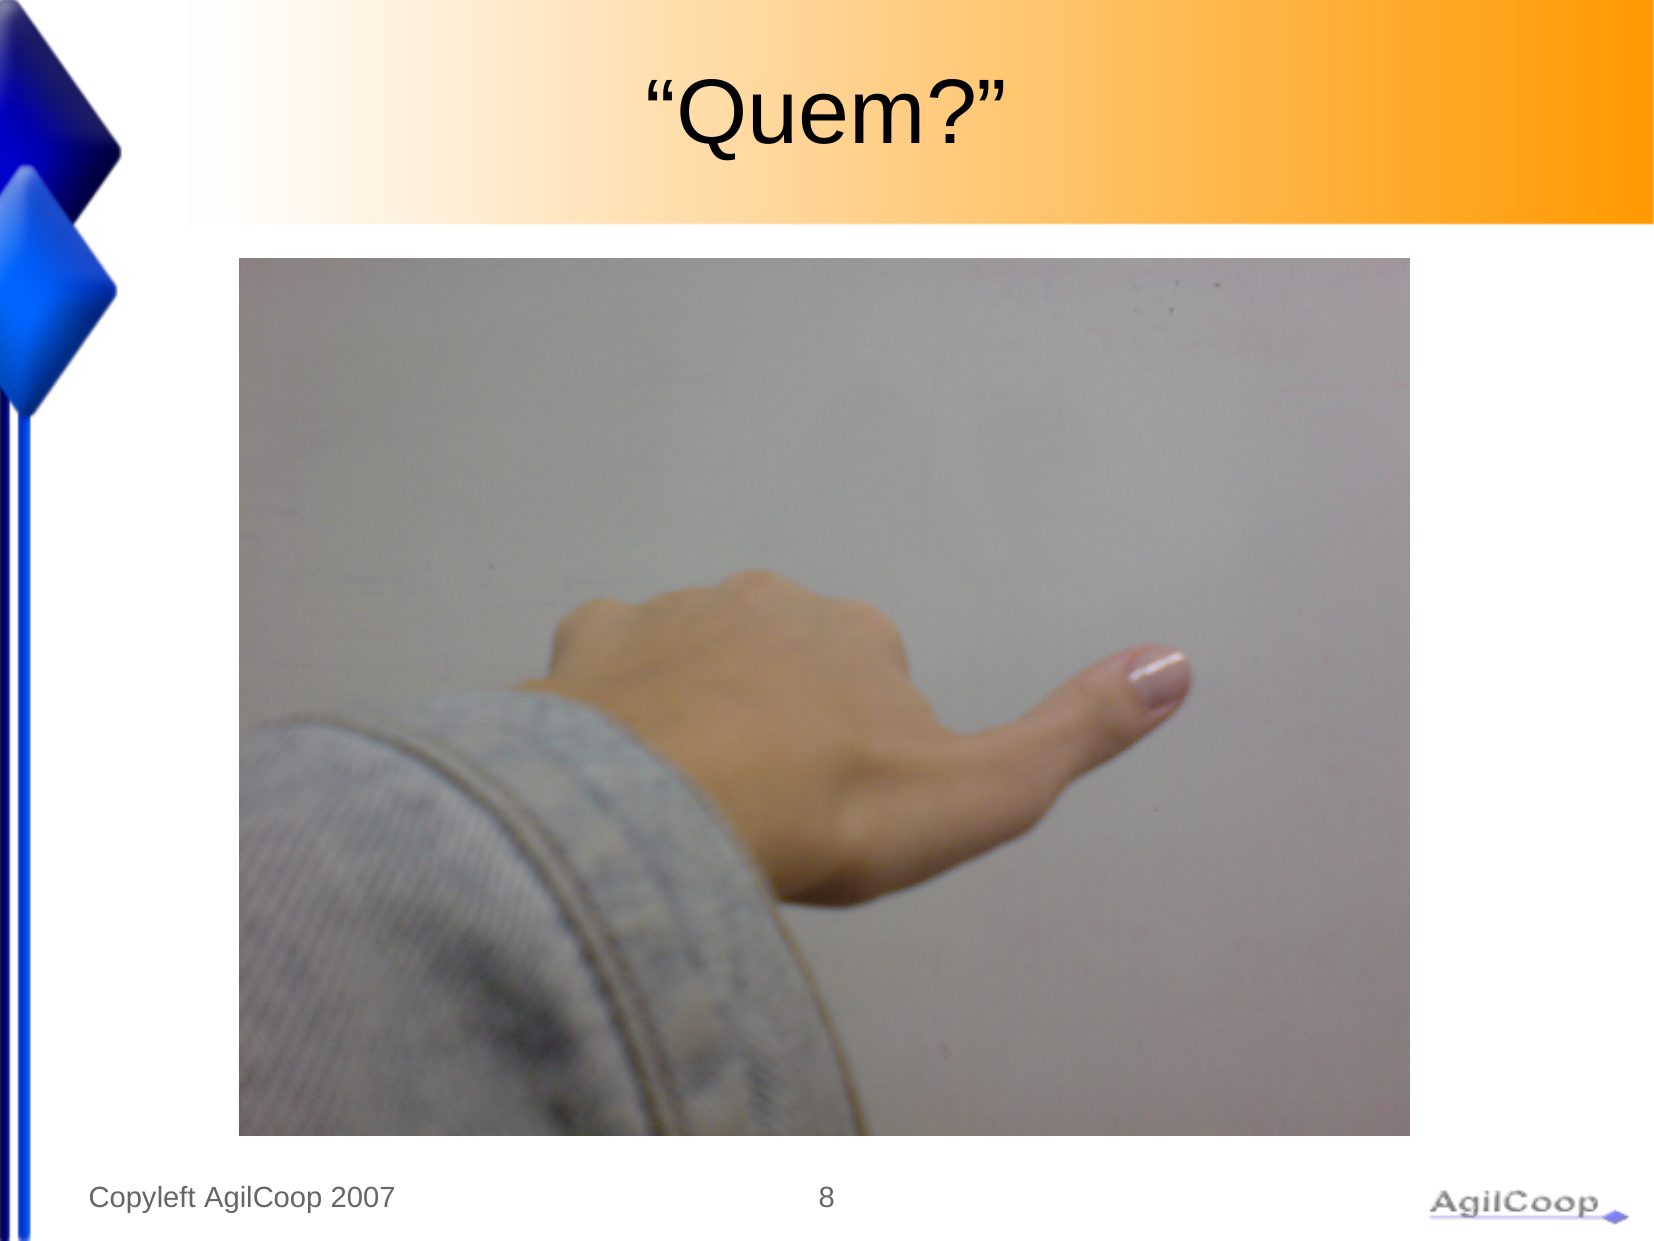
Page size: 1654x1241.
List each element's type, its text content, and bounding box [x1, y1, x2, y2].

picture [0, 0, 1654, 1241]
title “Quem?” [82, 8, 1571, 216]
